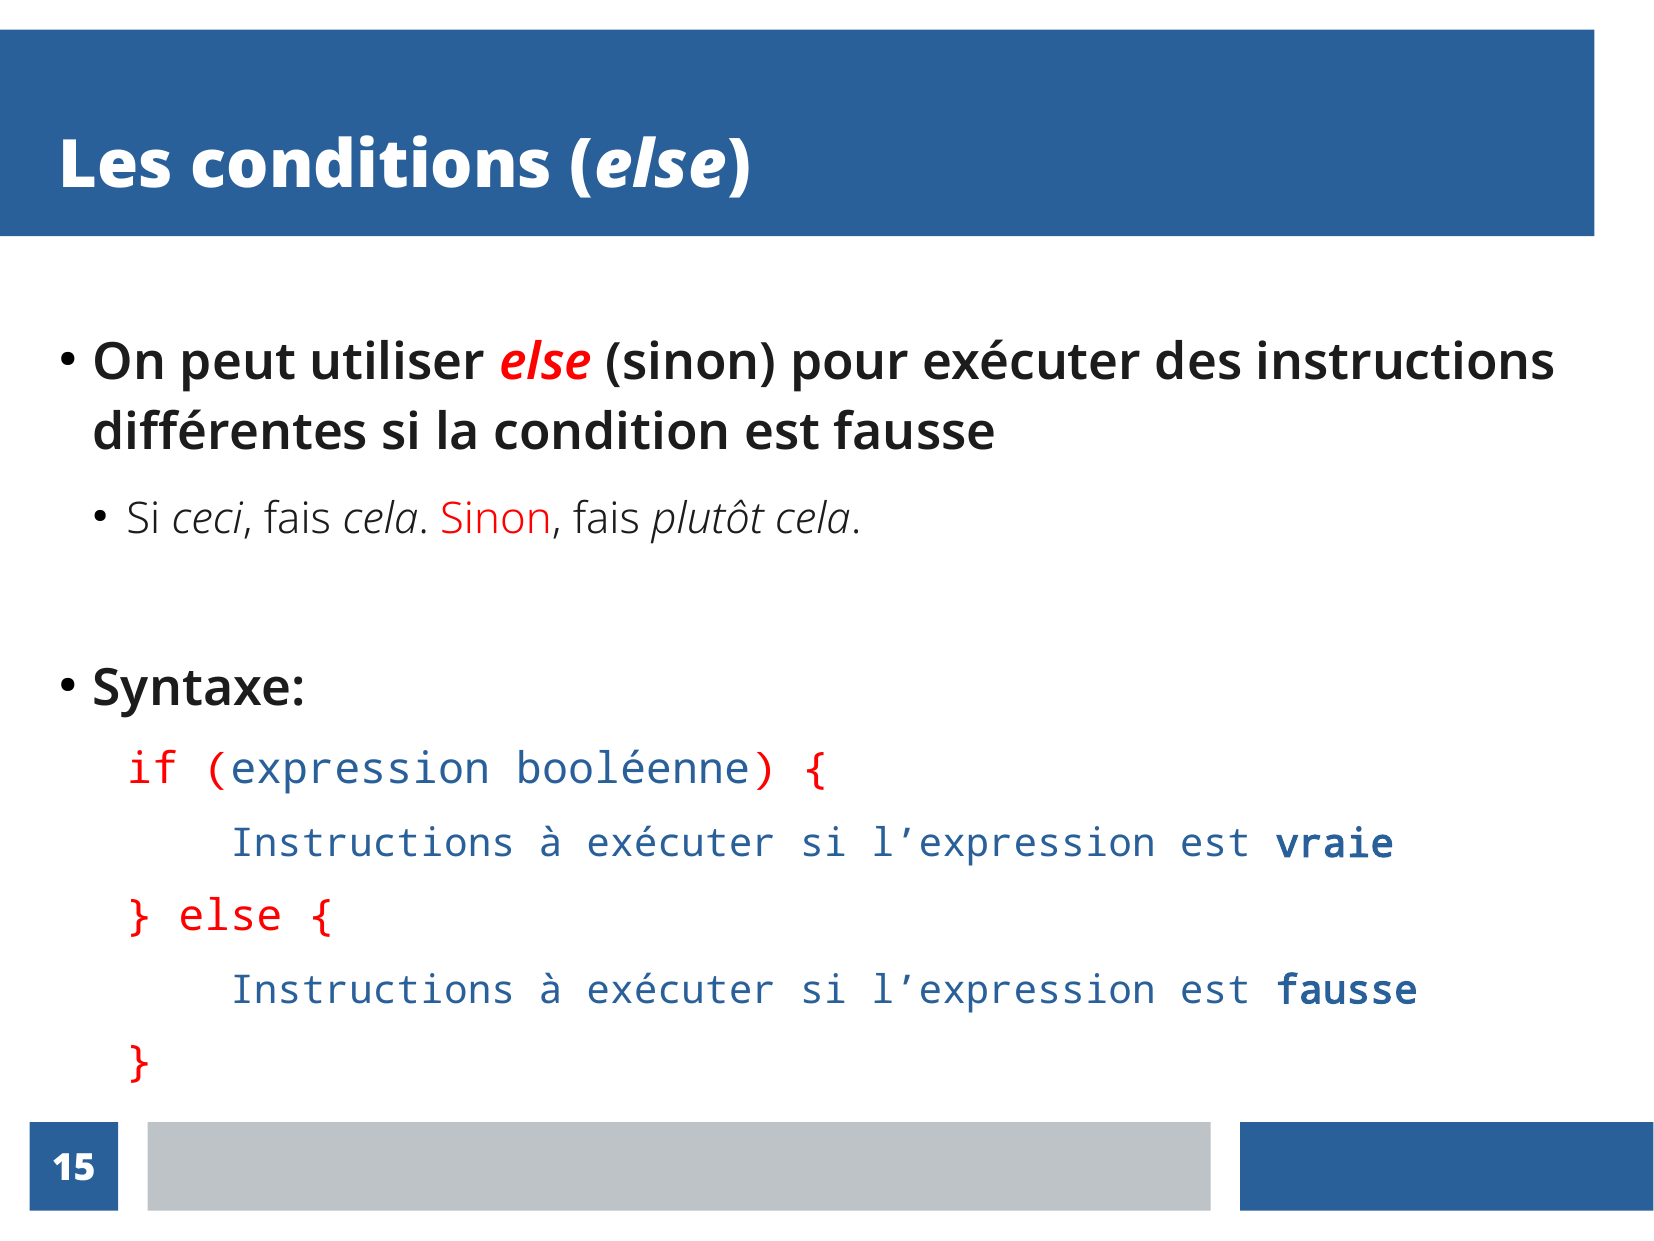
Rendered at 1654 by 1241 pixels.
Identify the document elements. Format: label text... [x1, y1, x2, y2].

list On peut utiliser else (sinon) pour exécuter des instructions différentes si la condition est fausse Si ceci, fais cela. Sinon, fais plutôt cela. Syntaxe: if (expression booléenne) { Instructions à exécuter si l’expression est vraie } else { Instructions à exécuter si l’expression est fausse } [59, 324, 1565, 1093]
title Les conditions (else) [59, 59, 1595, 207]
